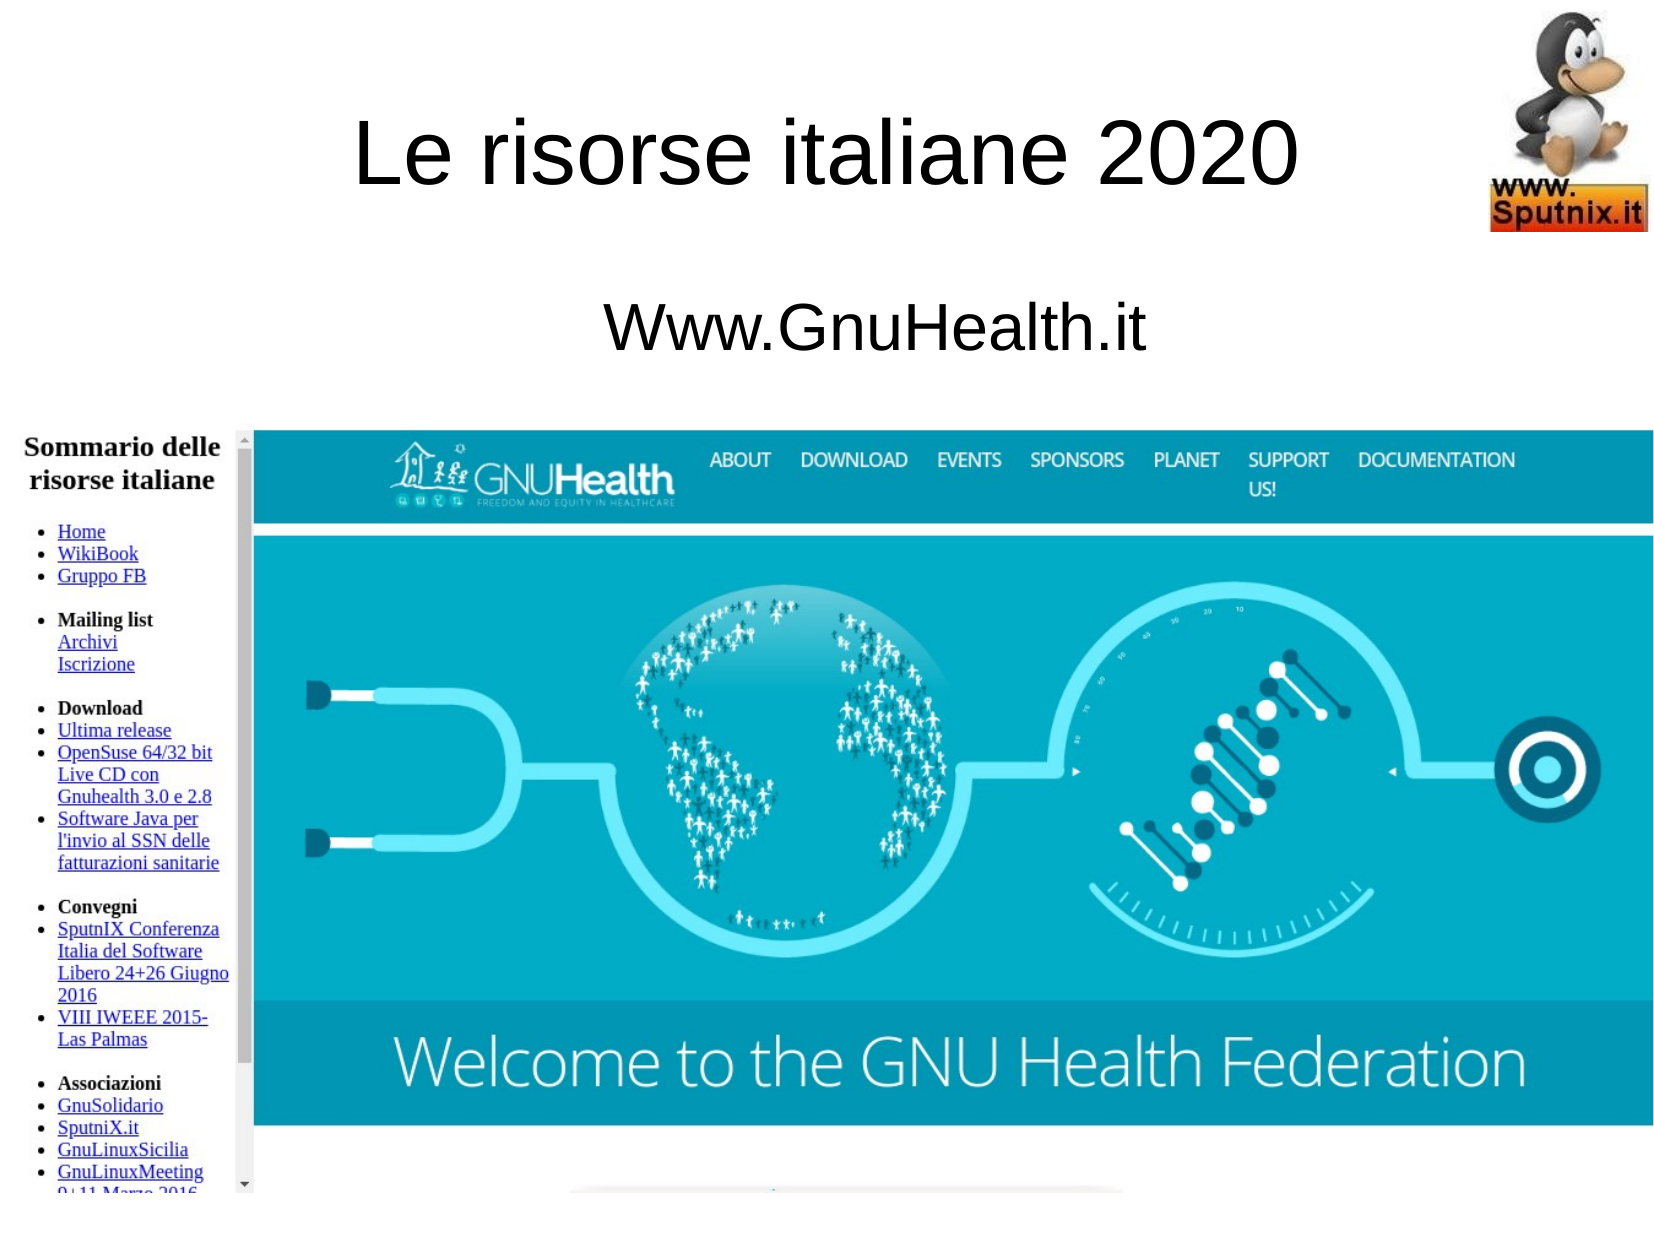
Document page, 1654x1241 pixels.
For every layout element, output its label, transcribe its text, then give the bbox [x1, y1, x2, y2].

picture [10, 423, 1654, 1193]
picture [730, 441, 739, 448]
title Le risorse italiane 2020 [82, 49, 1571, 257]
picture [1488, 11, 1651, 232]
list Www.GnuHealth.it [96, 290, 1585, 423]
